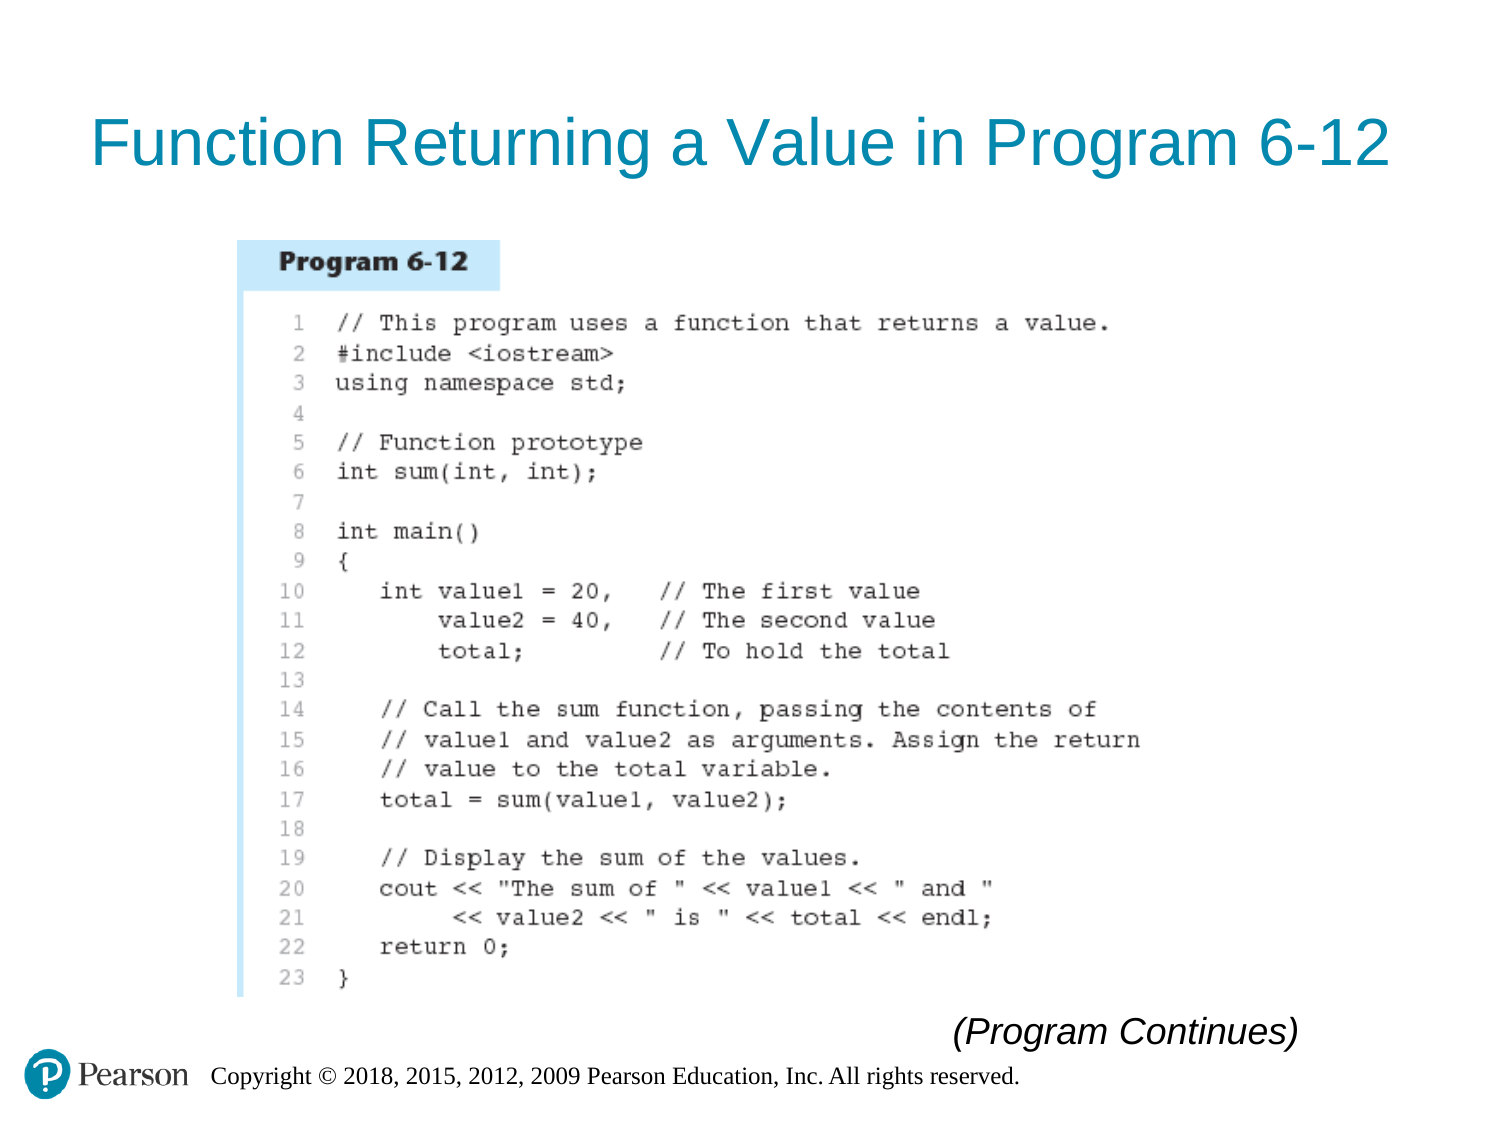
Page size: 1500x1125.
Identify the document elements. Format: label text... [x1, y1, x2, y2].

picture [237, 240, 1176, 997]
title Function Returning a Value in Program 6-12 [75, 45, 1426, 233]
text_box (Program Continues) [937, 999, 1450, 1075]
